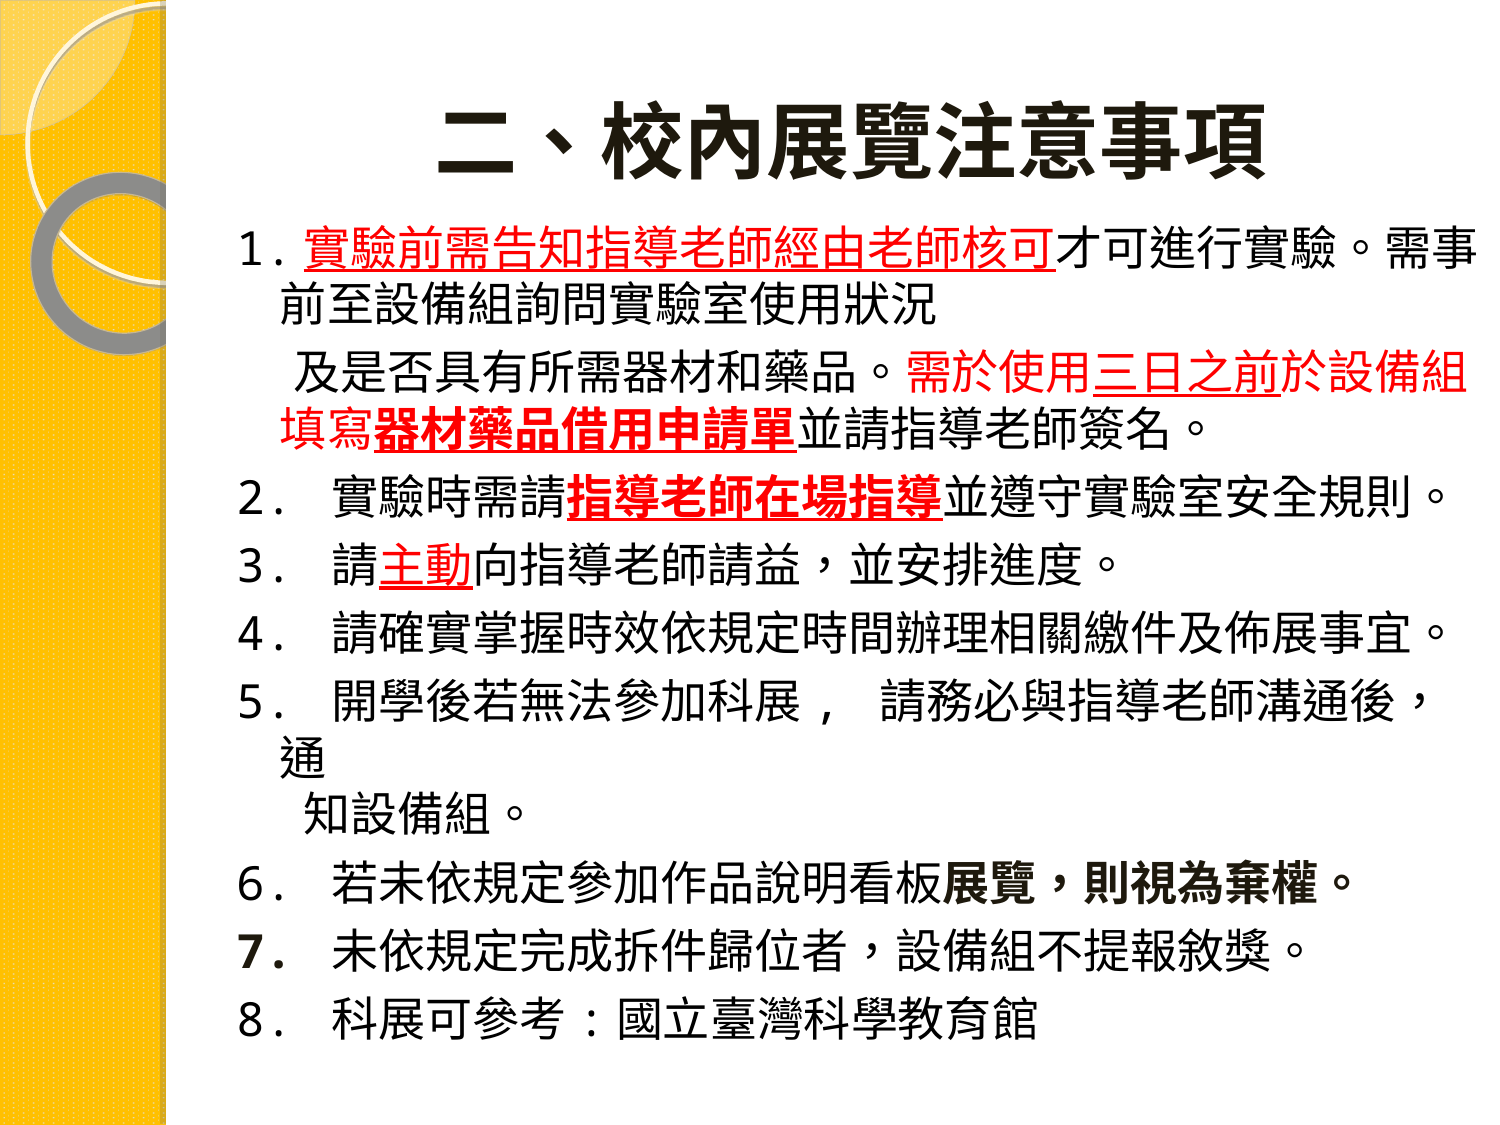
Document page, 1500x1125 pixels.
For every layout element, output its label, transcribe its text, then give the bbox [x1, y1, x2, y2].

title 二、校內展覽注意事項 [235, 45, 1466, 210]
list 1.實驗前需告知指導老師經由老師核可才可進行實驗。需事前至設備組詢問實驗室使用狀況 及是否具有所需器材和藥品。需於使用三日之前於設備組填寫器材藥品借用申請單並請指導老師簽名。 2. 實驗時需請指導老師在場指導並遵守實驗室安全規則。 3. 請主動向指導老師請益，並安排進度。 4. 請確實掌握時效依規定時間辦理相關繳件及佈展事宜。 5. 開學後若無法參加科展, 請務必與指導老師溝通後，通 知設備組。 6. 若未依規定參加作品說明看板展覽，則視為棄權。 7. 未依規定完成拆件歸位者，設備組不提報敘獎。 8. 科展可參考:國立臺灣科學教育館 [152, 210, 1500, 1125]
